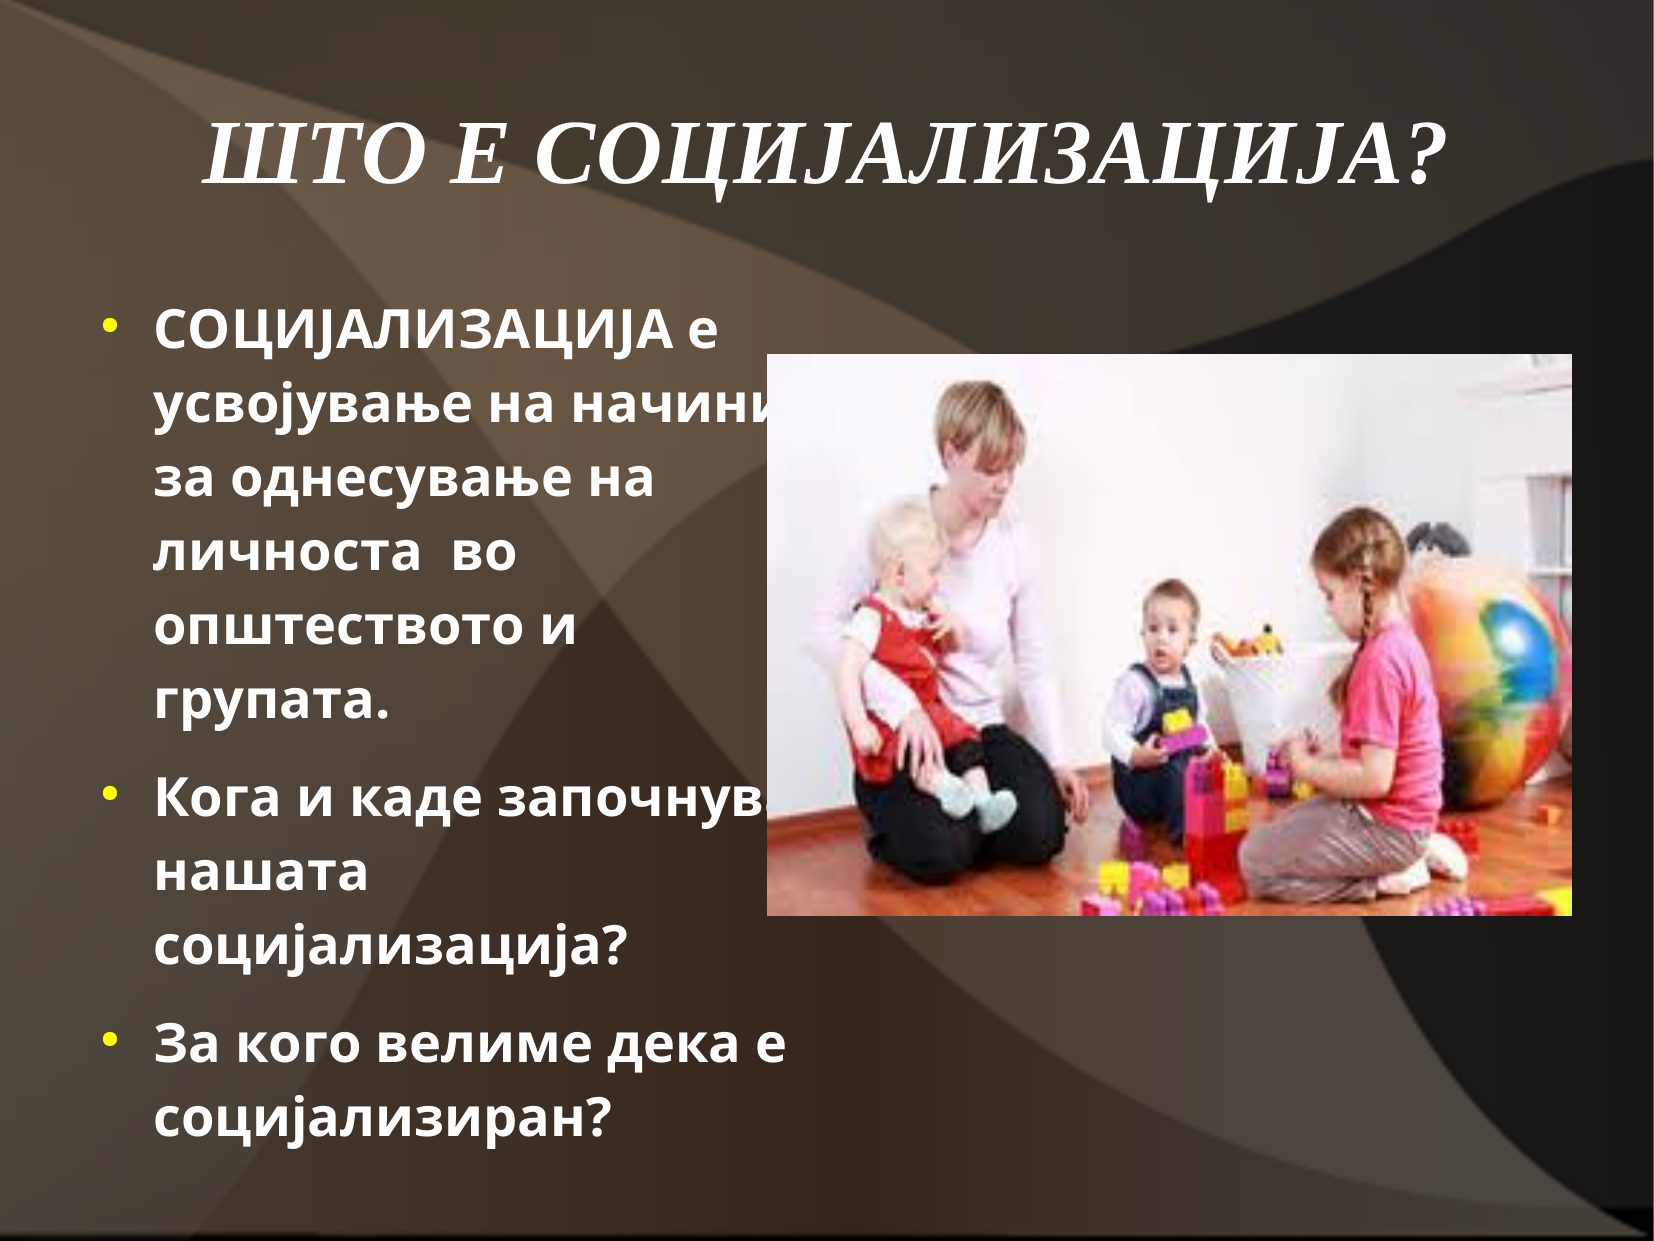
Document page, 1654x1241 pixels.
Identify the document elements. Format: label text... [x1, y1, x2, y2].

title ШТО Е СОЦИЈАЛИЗАЦИЈА? [82, 56, 1571, 250]
picture [0, 0, 1654, 1241]
list СОЦИЈАЛИЗАЦИЈА е усвојување на начини за однесување на личноста во општеството и групата. Кога и каде започнува нашата социјализација? За кого велиме дека е социјализиран? [82, 290, 809, 1197]
